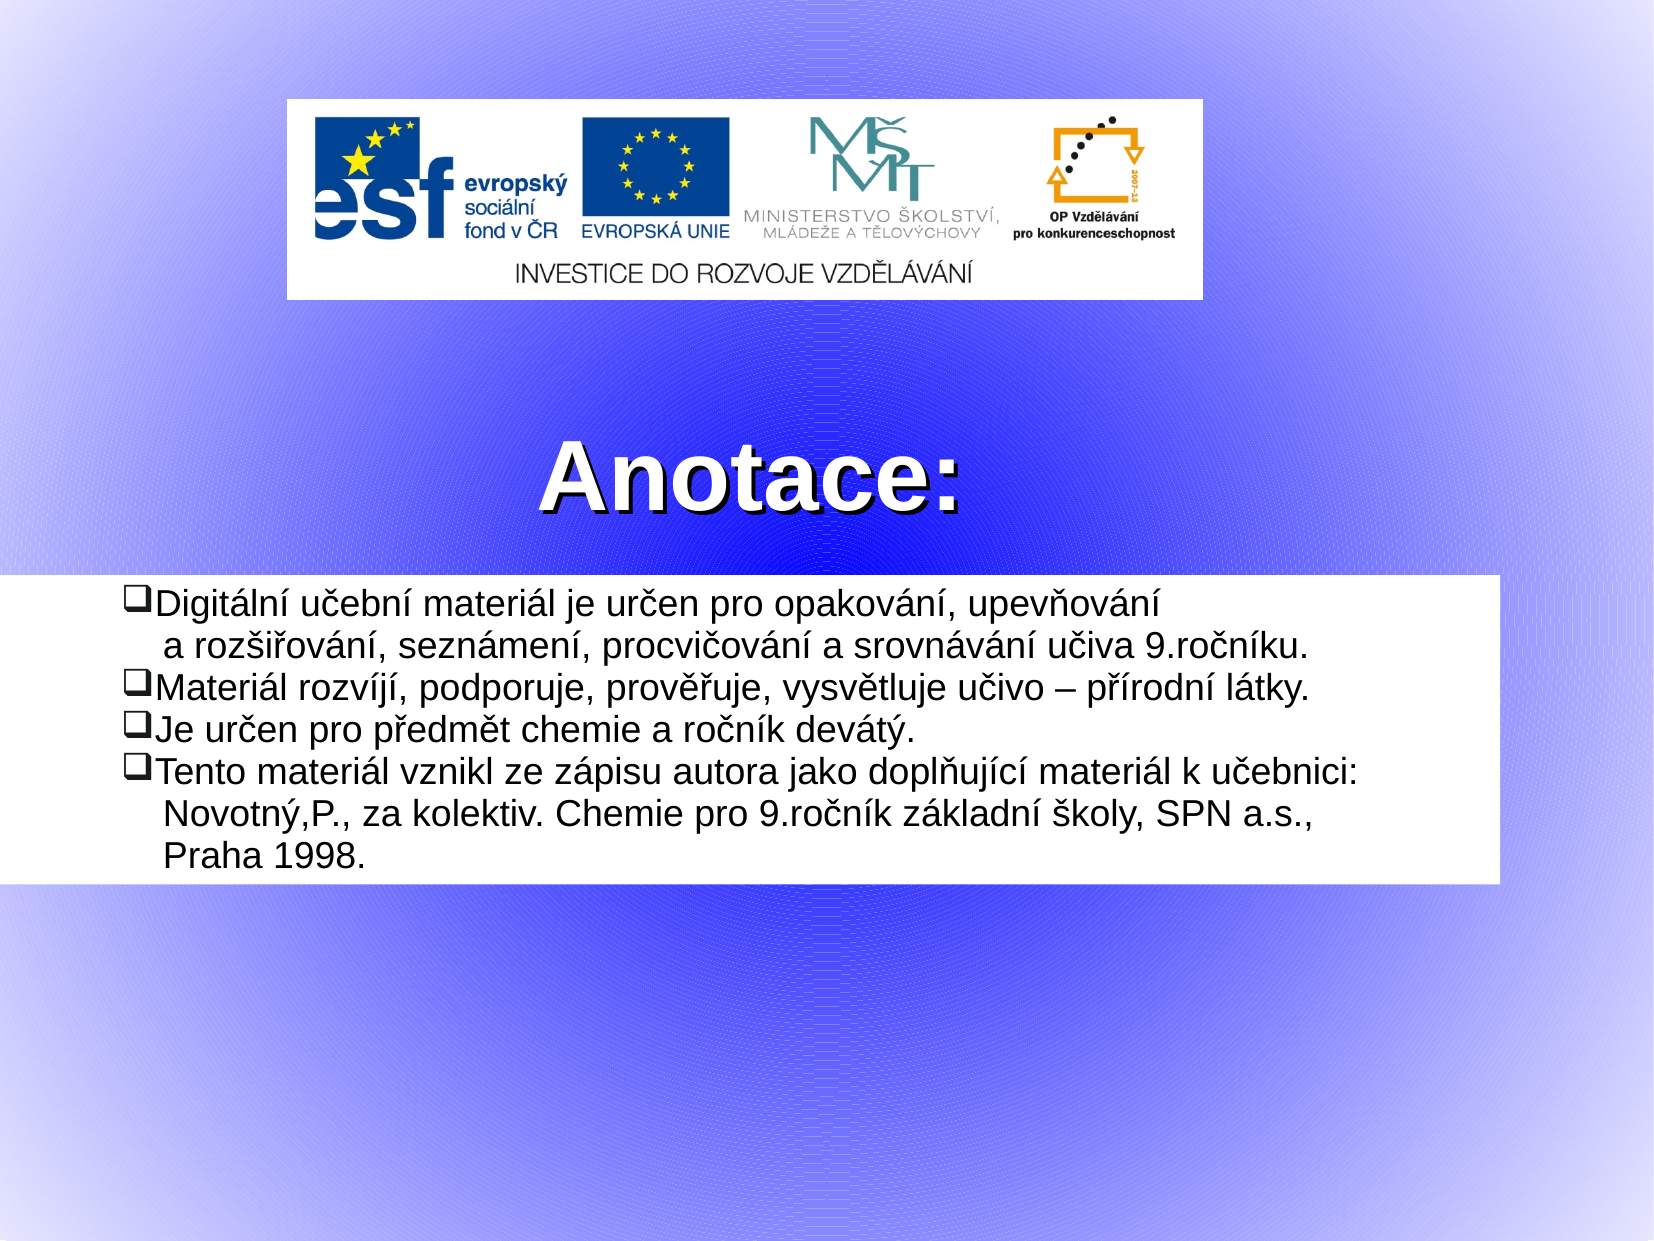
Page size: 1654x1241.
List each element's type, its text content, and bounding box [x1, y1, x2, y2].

text_box Digitální učební materiál je určen pro opakování, upevňování a rozšiřování, seznámení, procvičování a srovnávání učiva 9.ročníku. Materiál rozvíjí, podporuje, prověřuje, vysvětluje učivo – přírodní látky. Je určen pro předmět chemie a ročník devátý. Tento materiál vznikl ze zápisu autora jako doplňující materiál k učebnici: Novotný,P., za kolektiv. Chemie pro 9.ročník základní školy, SPN a.s., Praha 1998. [0, 575, 1501, 885]
picture [287, 99, 1203, 300]
title Anotace: [112, 349, 1388, 575]
